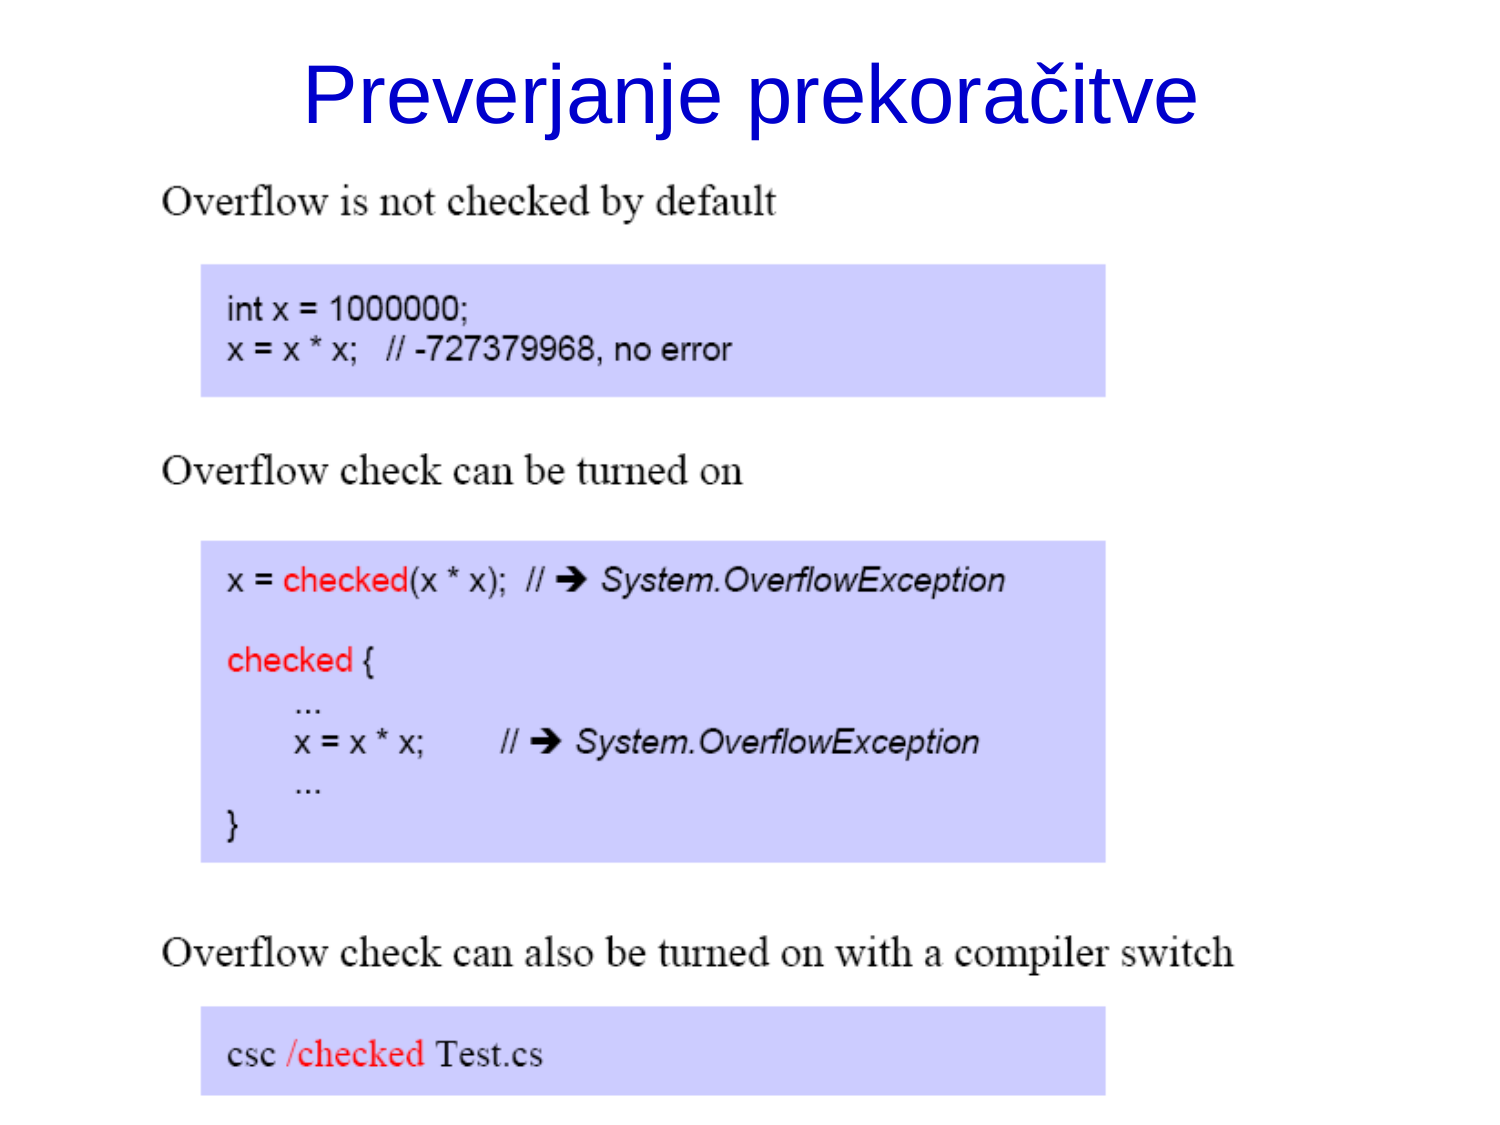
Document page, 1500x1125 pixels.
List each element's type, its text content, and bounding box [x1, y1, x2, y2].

title Preverjanje prekoračitve [76, 30, 1427, 149]
text_box [123, 161, 1259, 1125]
